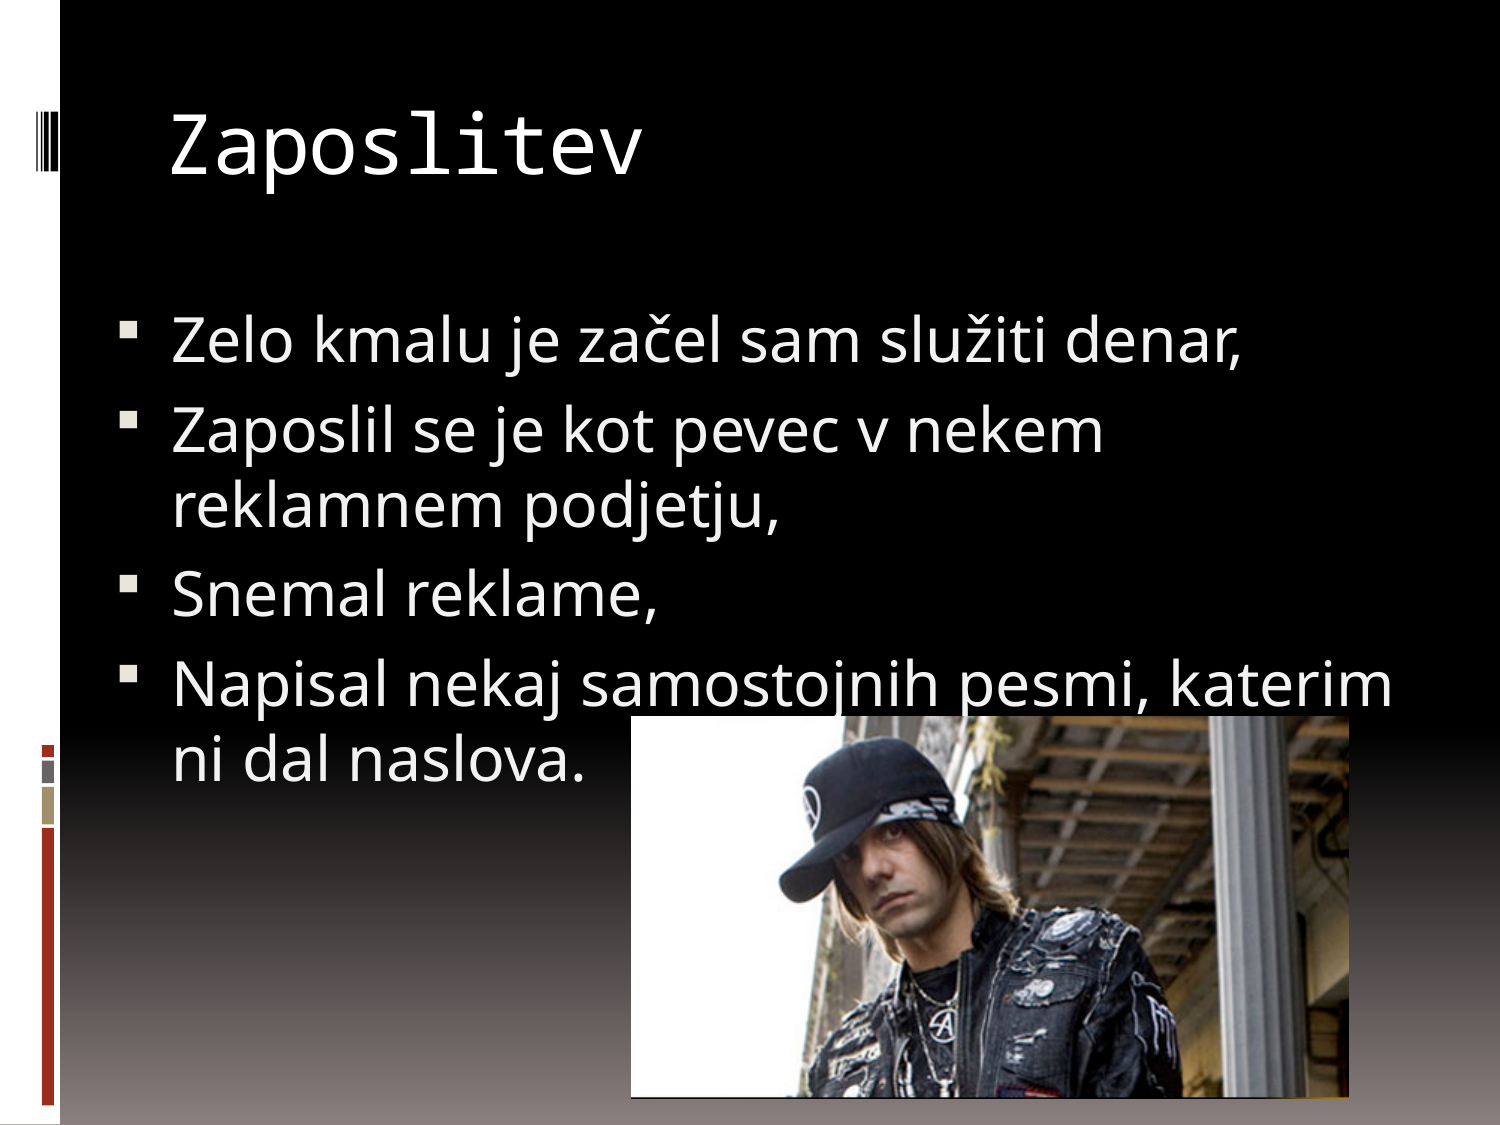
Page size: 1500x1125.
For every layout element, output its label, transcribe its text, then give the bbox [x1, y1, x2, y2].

picture [631, 716, 1349, 1099]
title Zaposlitev [150, 84, 1425, 235]
list Zelo kmalu je začel sam služiti denar, Zaposlil se je kot pevec v nekem reklamnem podjetju, Snemal reklame, Napisal nekaj samostojnih pesmi, katerim ni dal naslova. [88, 292, 1425, 1043]
